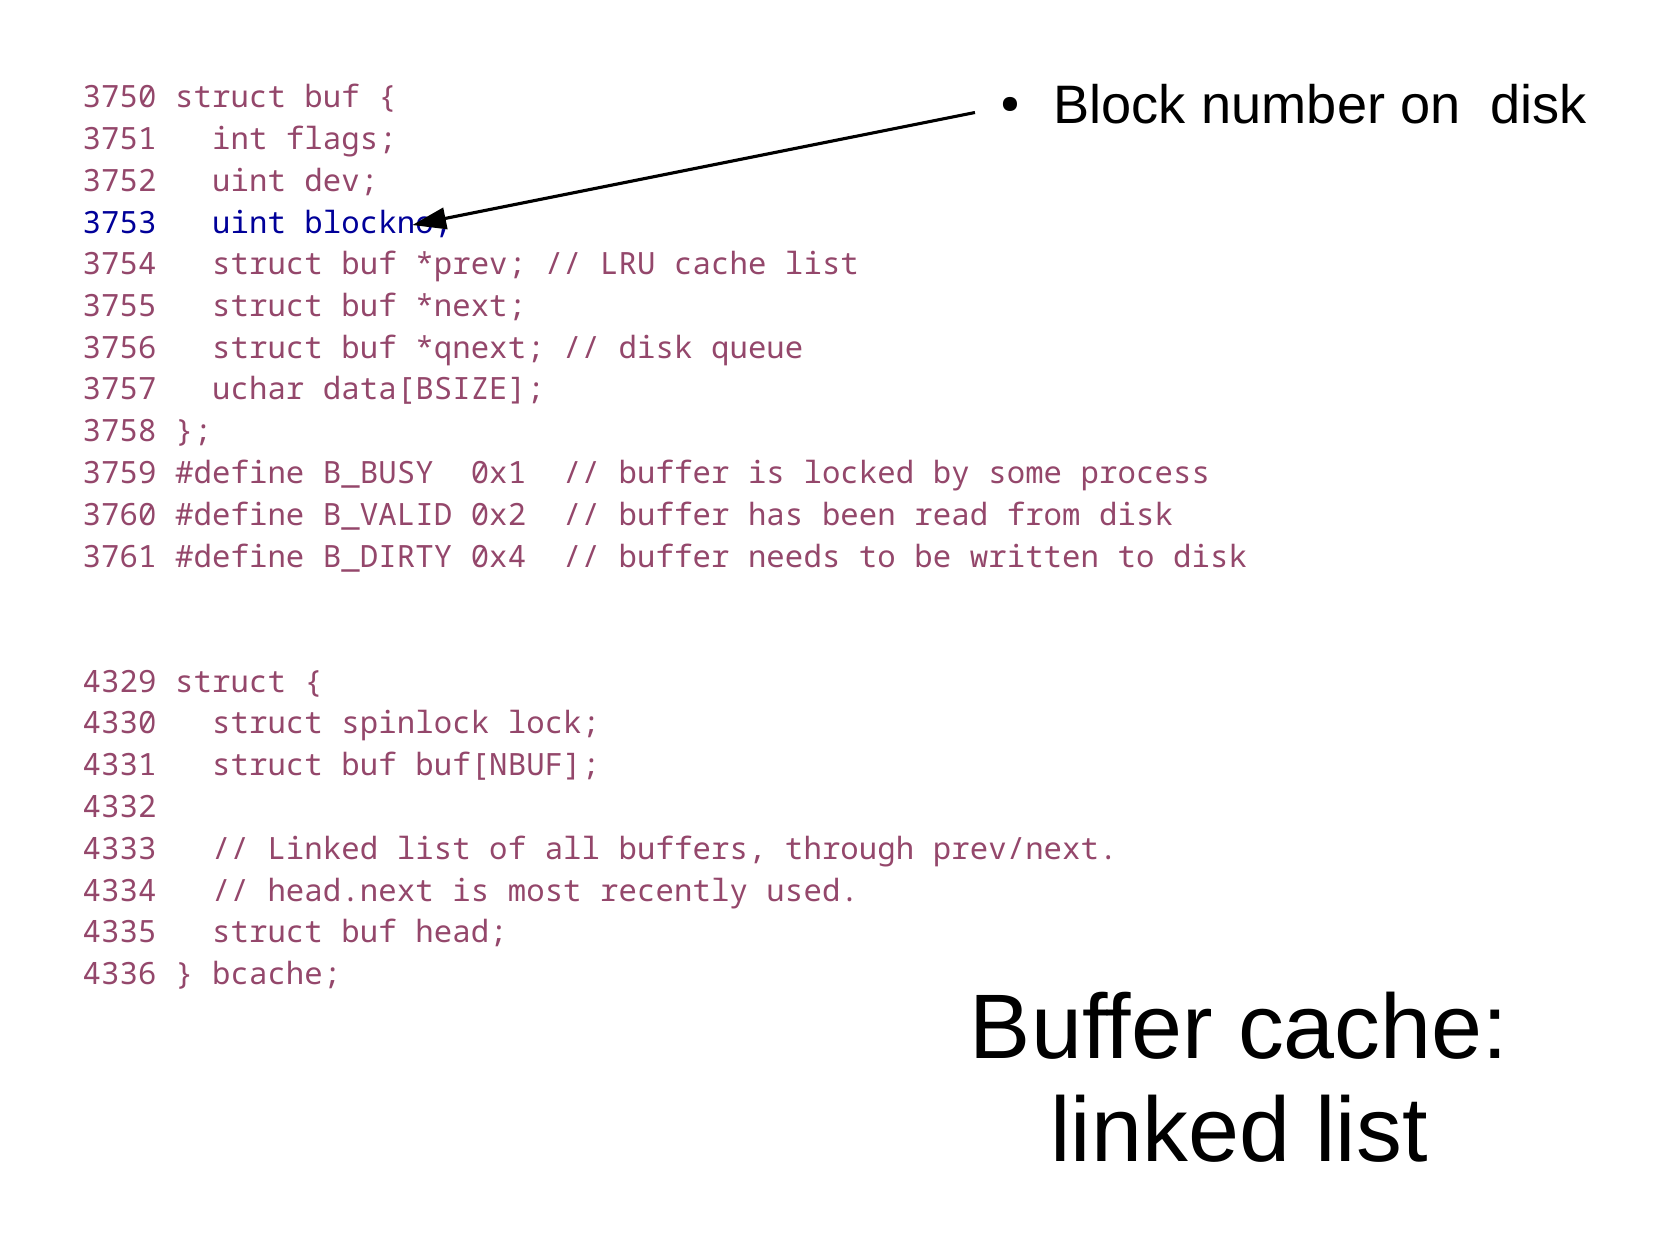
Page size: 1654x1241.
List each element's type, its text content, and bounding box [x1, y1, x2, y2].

list 3750 struct buf { 3751 int flags; 3752 uint dev; 3753 uint blockno; 3754 struct buf *prev; // LRU cache list 3755 struct buf *next; 3756 struct buf *qnext; // disk queue 3757 uchar data[BSIZE]; 3758 }; 3759 #define B_BUSY 0x1 // buffer is locked by some process 3760 #define B_VALID 0x2 // buffer has been read from disk 3761 #define B_DIRTY 0x4 // buffer needs to be written to disk 4329 struct { 4330 struct spinlock lock; 4331 struct buf buf[NBUF]; 4332 4333 // Linked list of all buffers, through prev/next. 4334 // head.next is most recently used. 4335 struct buf head; 4336 } bcache; [82, 75, 1571, 1010]
title Buffer cache: linked list [904, 975, 1576, 1183]
list Block number on disk [982, 75, 1613, 413]
